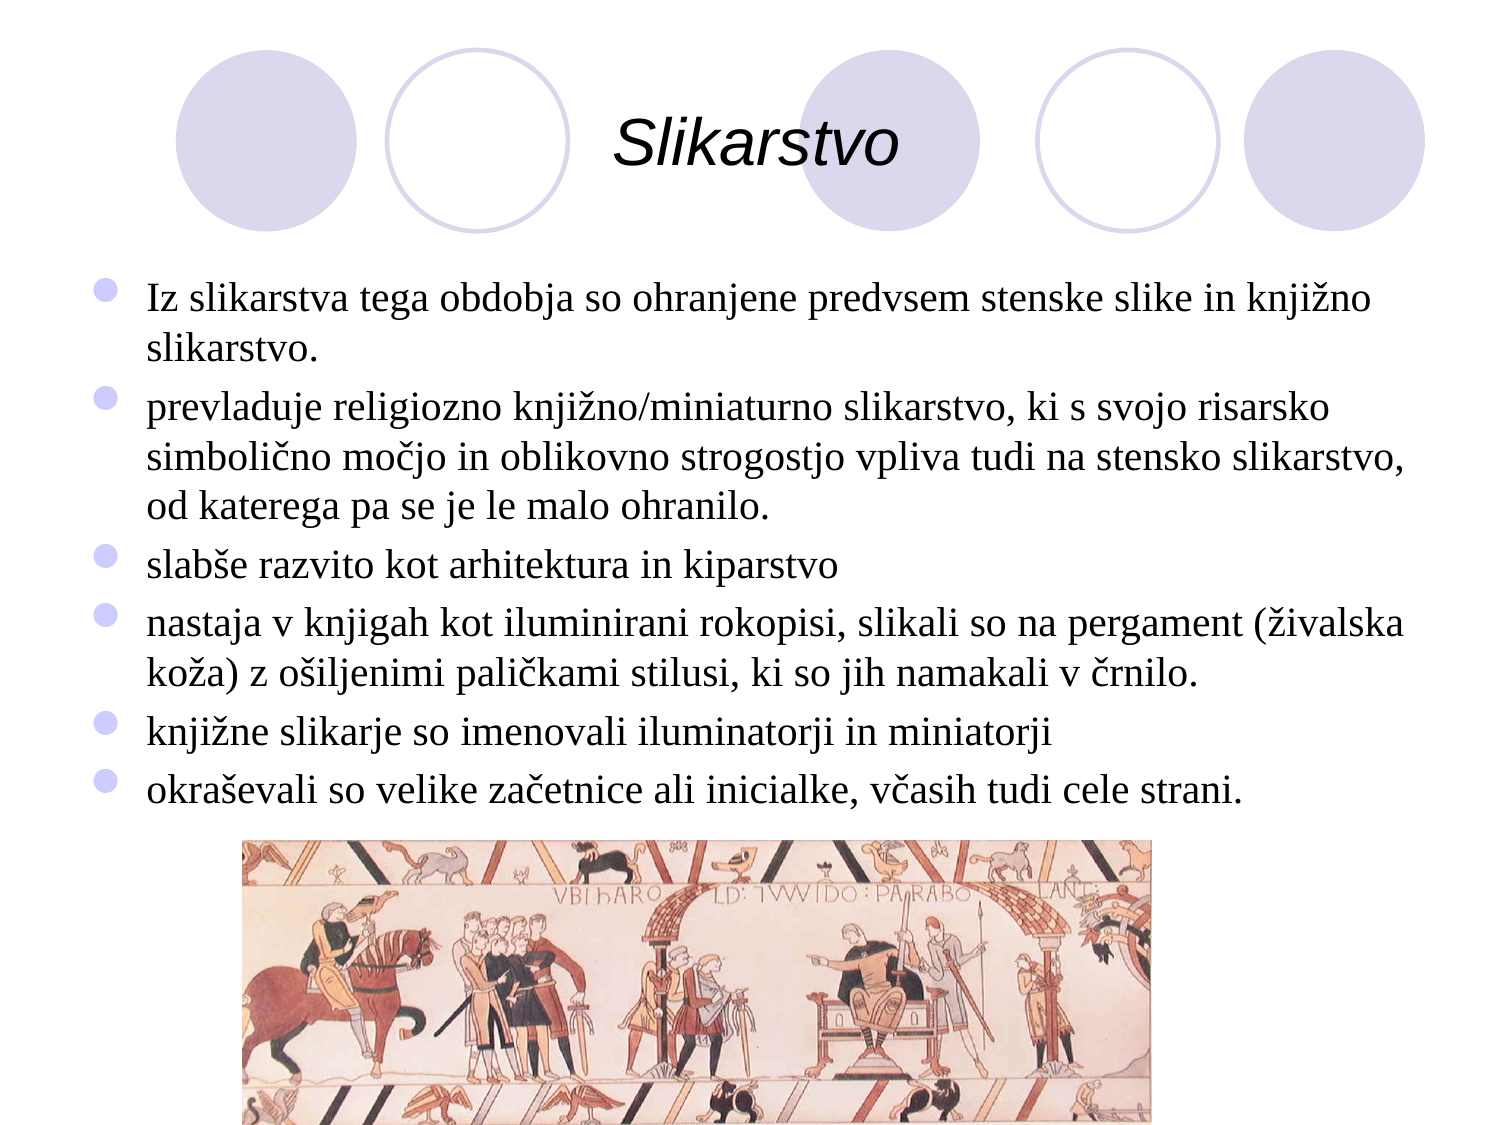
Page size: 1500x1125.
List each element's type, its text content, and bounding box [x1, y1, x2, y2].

list Iz slikarstva tega obdobja so ohranjene predvsem stenske slike in knjižno slikarstvo. prevladuje religiozno knjižno/miniaturno slikarstvo, ki s svojo risarsko simbolično močjo in oblikovno strogostjo vpliva tudi na stensko slikarstvo, od katerega pa se je le malo ohranilo. slabše razvito kot arhitektura in kiparstvo nastaja v knjigah kot iluminirani rokopisi, slikali so na pergament (živalska koža) z ošiljenimi paličkami stilusi, ki so jih namakali v črnilo. knjižne slikarje so imenovali iluminatorji in miniatorji okraševali so velike začetnice ali inicialke, včasih tudi cele strani. [75, 262, 1447, 1059]
picture [242, 840, 1152, 1125]
title Slikarstvo [75, 45, 1425, 233]
